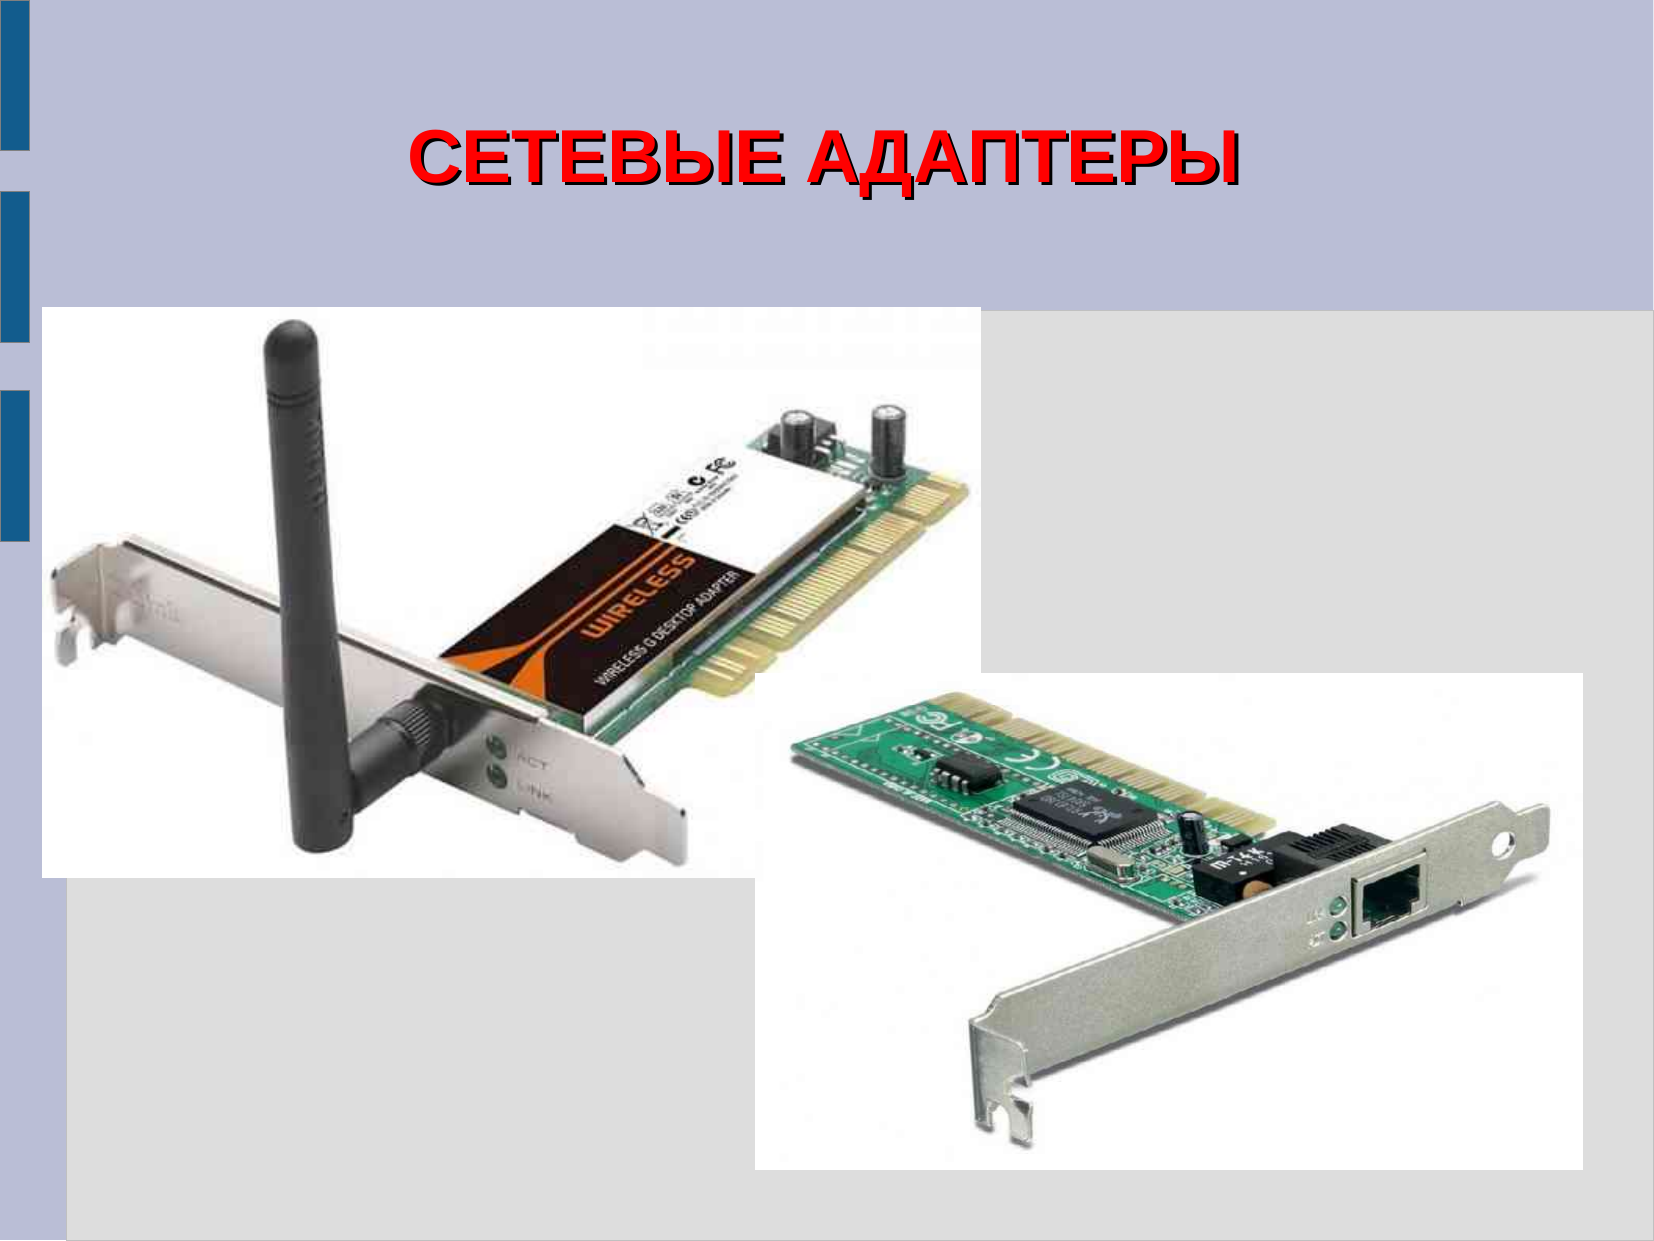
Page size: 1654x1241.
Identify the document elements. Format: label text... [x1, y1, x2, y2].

title СЕТЕВЫЕ АДАПТЕРЫ [118, 52, 1531, 260]
picture [42, 307, 1583, 1171]
